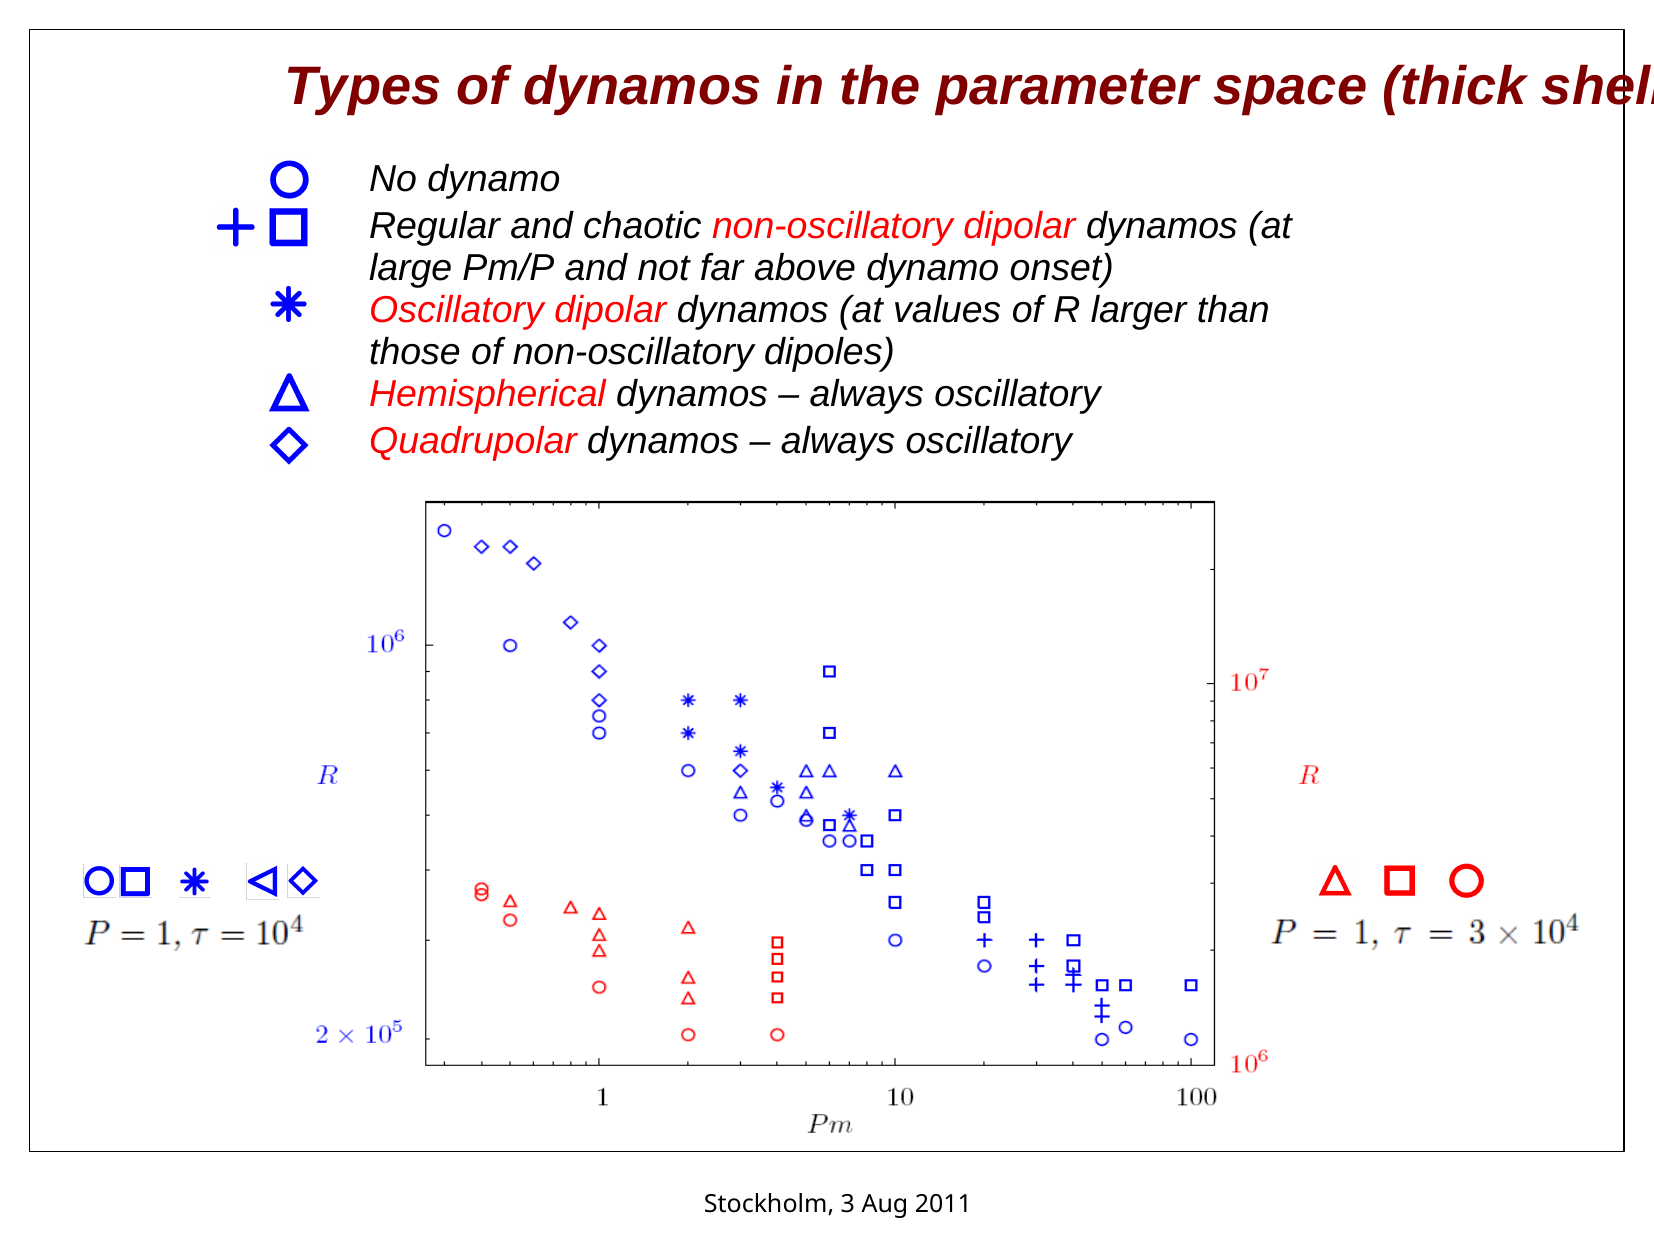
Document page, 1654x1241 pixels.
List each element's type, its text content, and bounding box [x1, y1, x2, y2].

picture [267, 283, 310, 325]
text_box Types of dynamos in the parameter space (thick shells) [270, 45, 1384, 121]
picture [267, 159, 311, 201]
picture [119, 865, 152, 898]
picture [266, 425, 311, 467]
text_box No dynamo Regular and chaotic non-oscillatory dipolar dynamos (at large Pm/P and not far above dynamo onset) Oscillatory dipolar dynamos (at values of R larger than those of non-oscillatory dipoles) Hemispherical dynamos – always oscillatory Quadrupolar dynamos – always oscillatory [354, 147, 1359, 469]
picture [267, 206, 310, 249]
picture [1448, 863, 1485, 899]
picture [82, 490, 1587, 1146]
picture [265, 371, 313, 414]
picture [214, 206, 257, 249]
picture [1380, 863, 1419, 899]
picture [83, 864, 116, 898]
text_box Stockholm, 3 Aug 2011 [689, 1172, 965, 1226]
picture [246, 863, 279, 900]
picture [178, 865, 211, 898]
